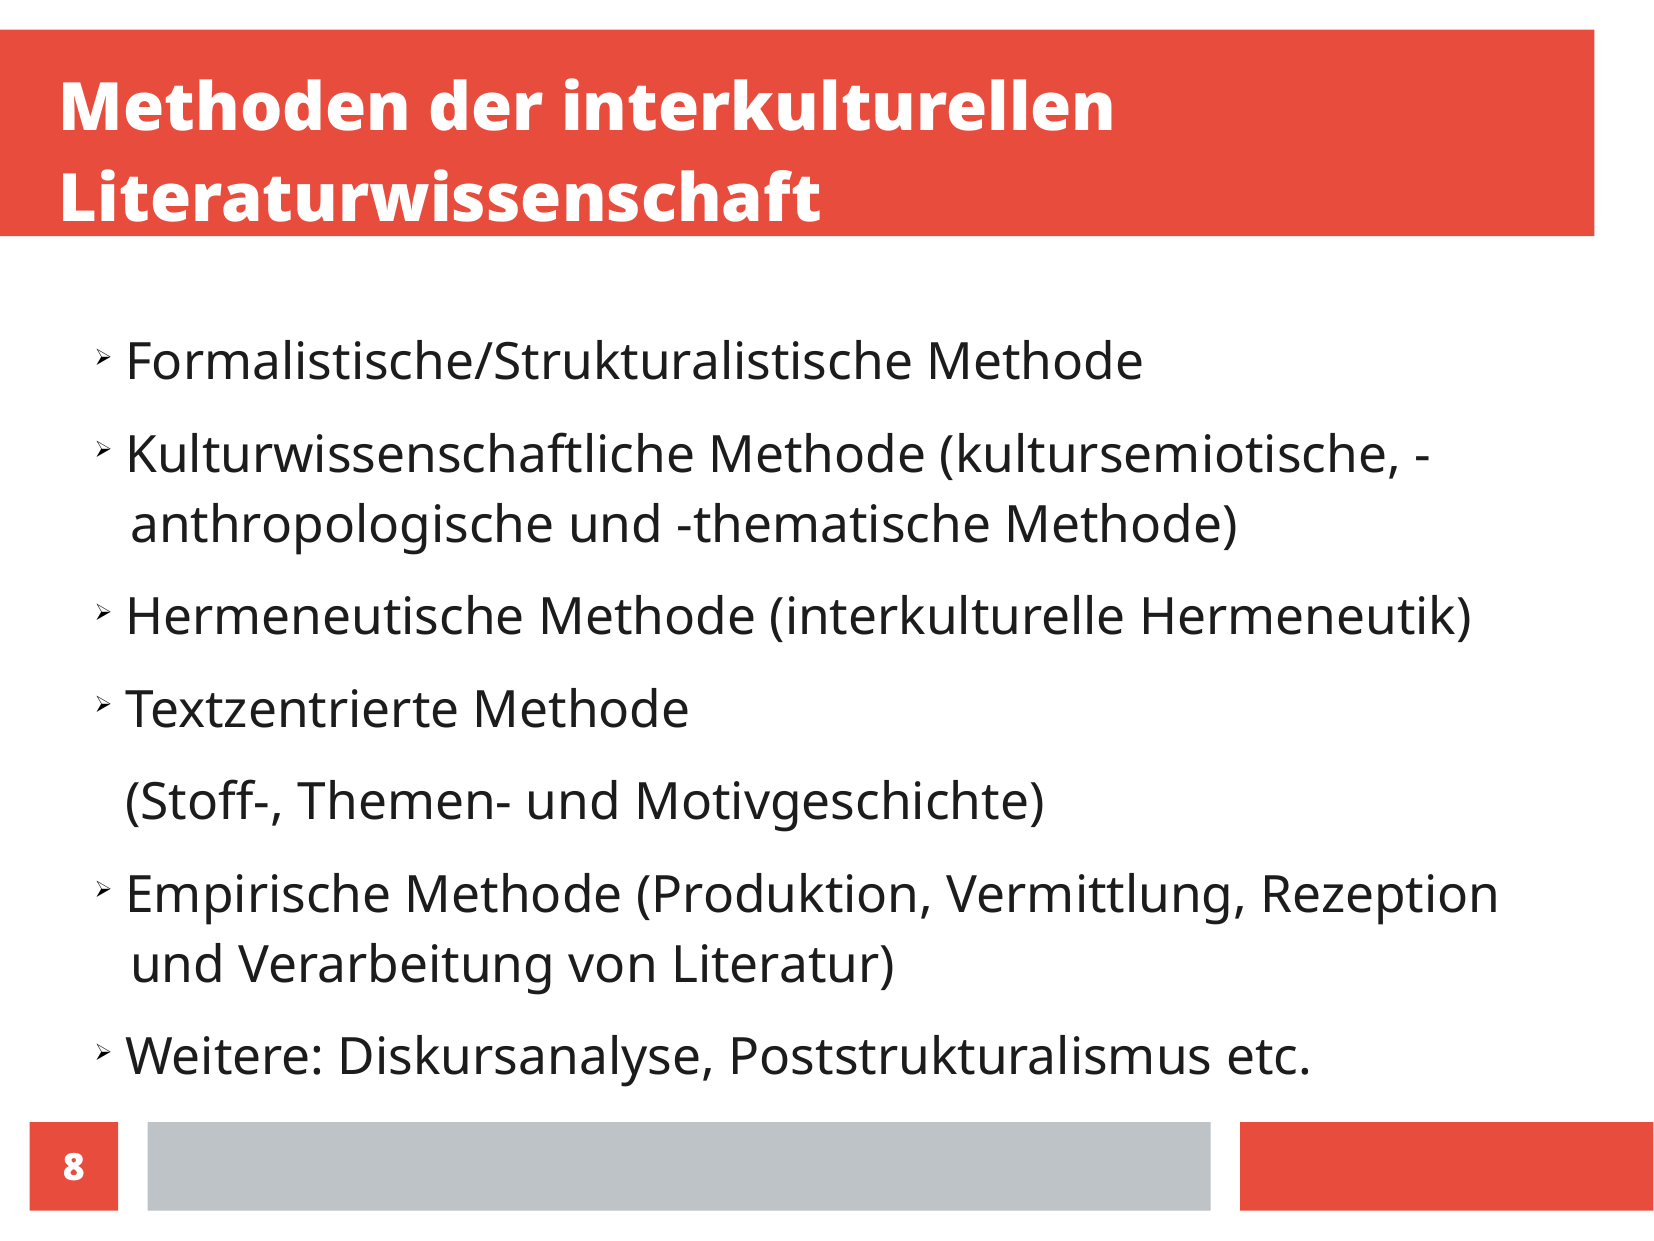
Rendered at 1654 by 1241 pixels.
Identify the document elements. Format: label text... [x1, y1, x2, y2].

title Methoden der interkulturellen Literaturwissenschaft [59, 59, 1595, 207]
list Formalistische/Strukturalistische Methode Kulturwissenschaftliche Methode (kultursemiotische, -anthropologische und -thematische Methode) Hermeneutische Methode (interkulturelle Hermeneutik) Textzentrierte Methode (Stoff-, Themen- und Motivgeschichte) Empirische Methode (Produktion, Vermittlung, Rezeption und Verarbeitung von Literatur) Weitere: Diskursanalyse, Poststrukturalismus etc. [59, 324, 1565, 1093]
